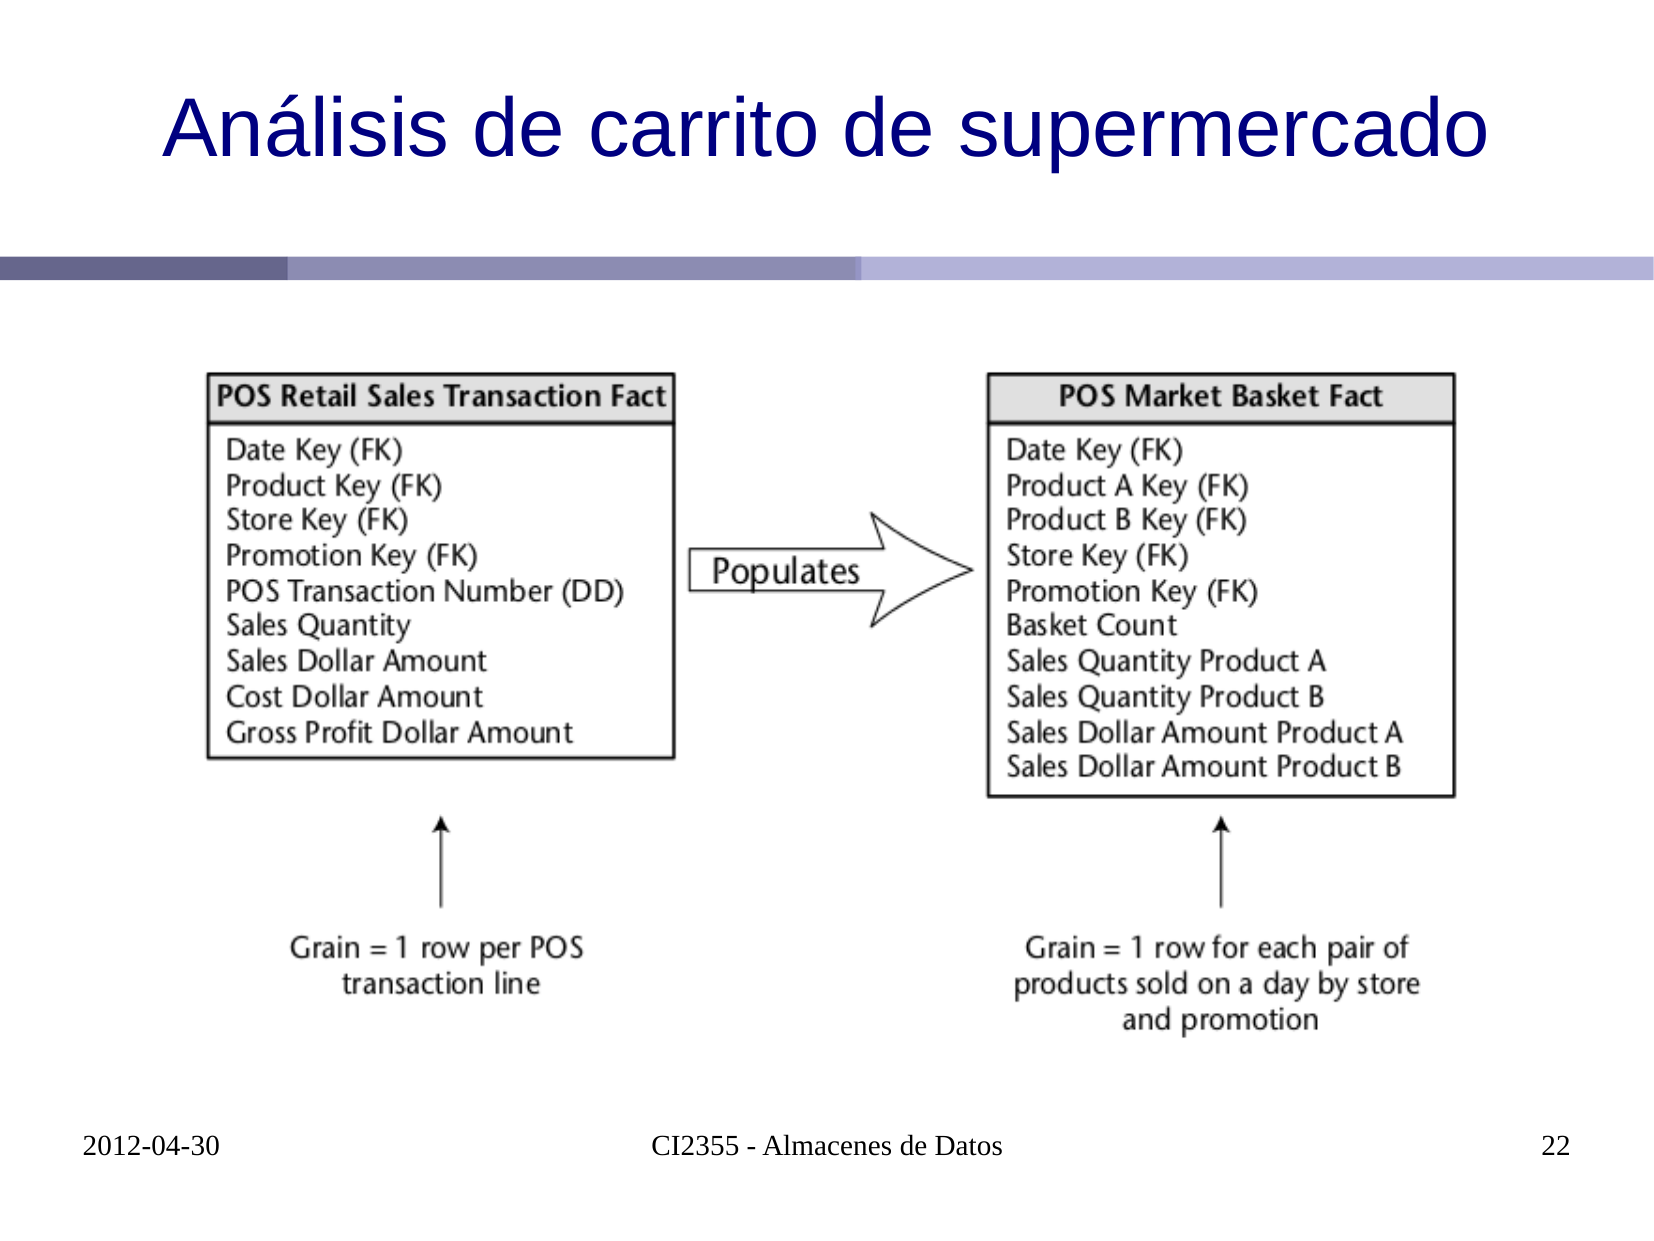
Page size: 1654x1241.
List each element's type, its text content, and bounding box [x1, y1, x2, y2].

title Análisis de carrito de supermercado [0, 0, 1654, 257]
picture [181, 349, 1481, 1051]
